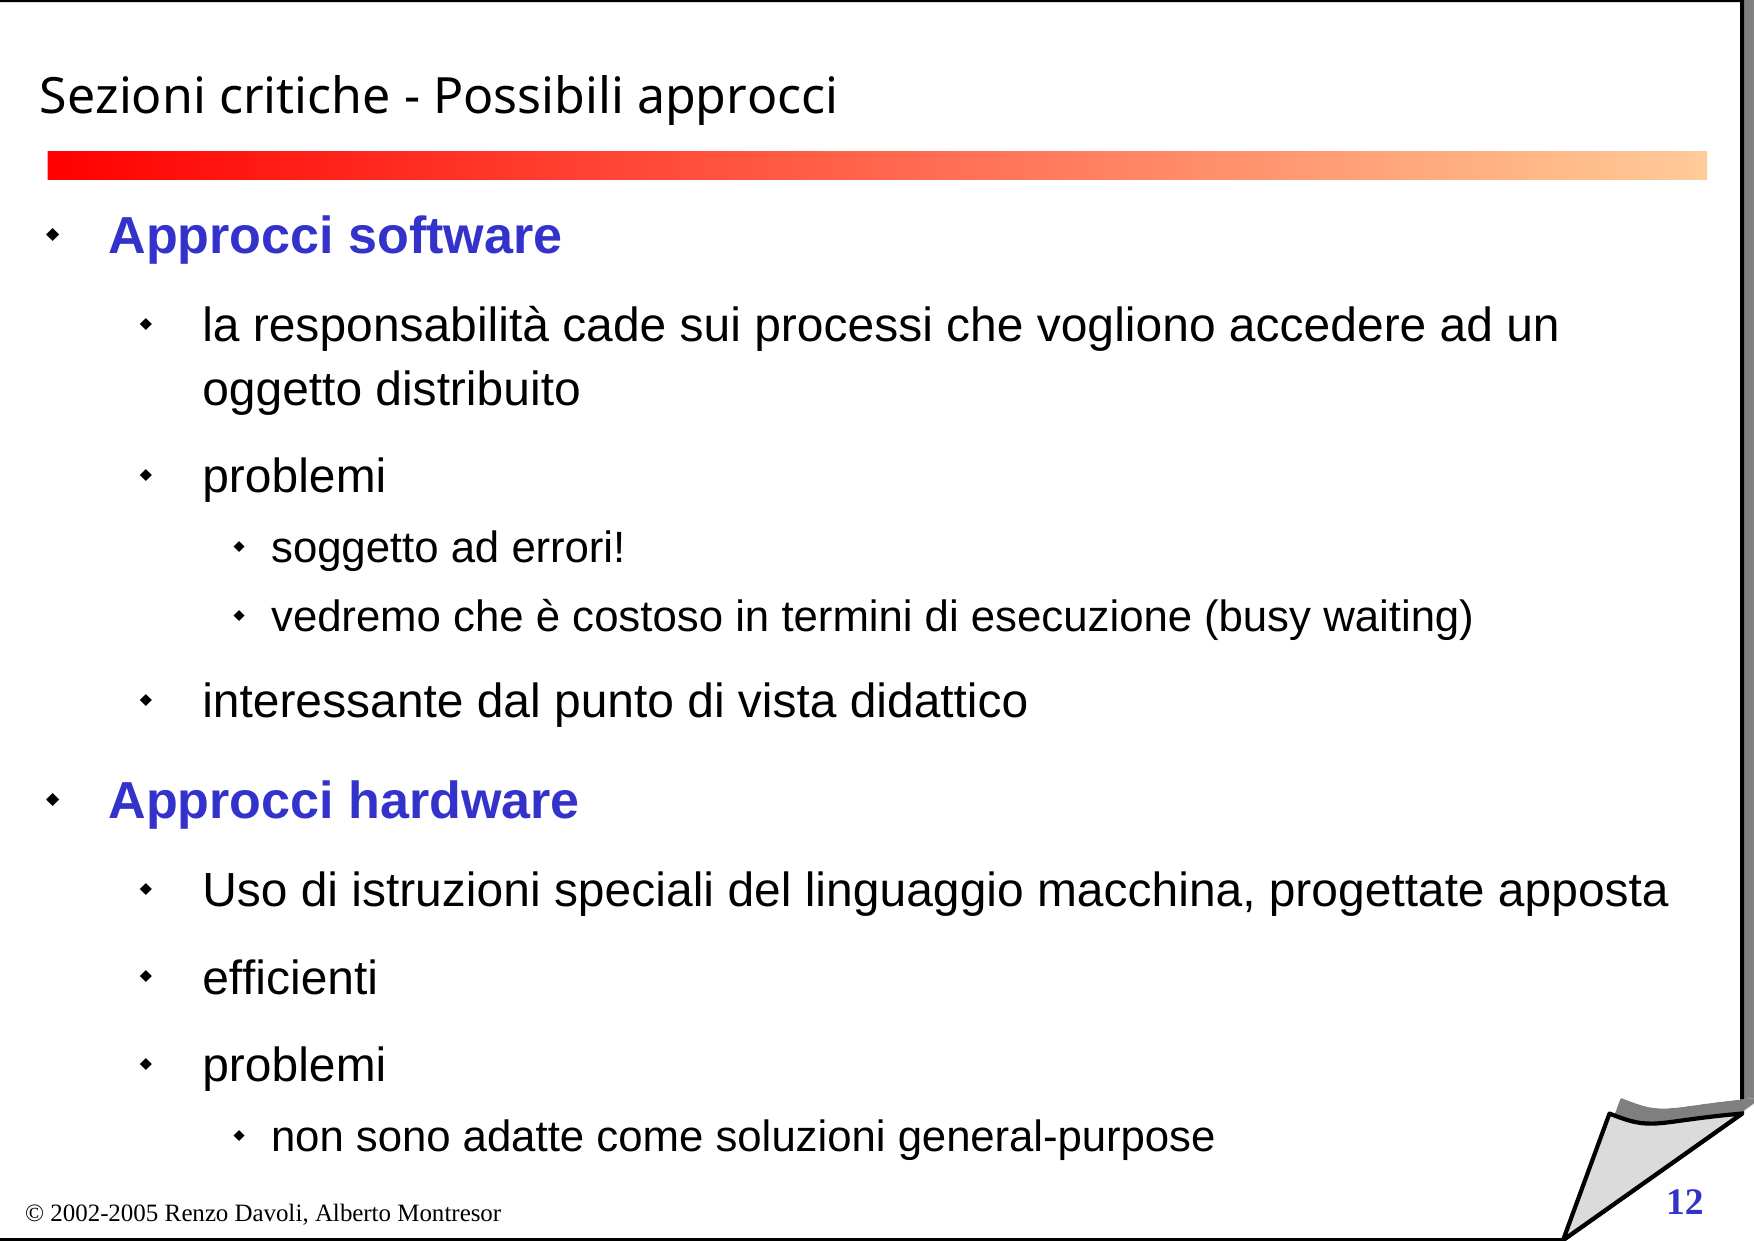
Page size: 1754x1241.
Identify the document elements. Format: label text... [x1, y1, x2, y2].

title Sezioni critiche - Possibili approcci [39, 49, 1713, 144]
list Approcci software la responsabilità cade sui processi che vogliono accedere ad un oggetto distribuito problemi soggetto ad errori! vedremo che è costoso in termini di esecuzione (busy waiting) interessante dal punto di vista didattico Approcci hardware Uso di istruzioni speciali del linguaggio macchina, progettate apposta efficienti problemi non sono adatte come soluzioni general-purpose [46, 206, 1684, 1229]
